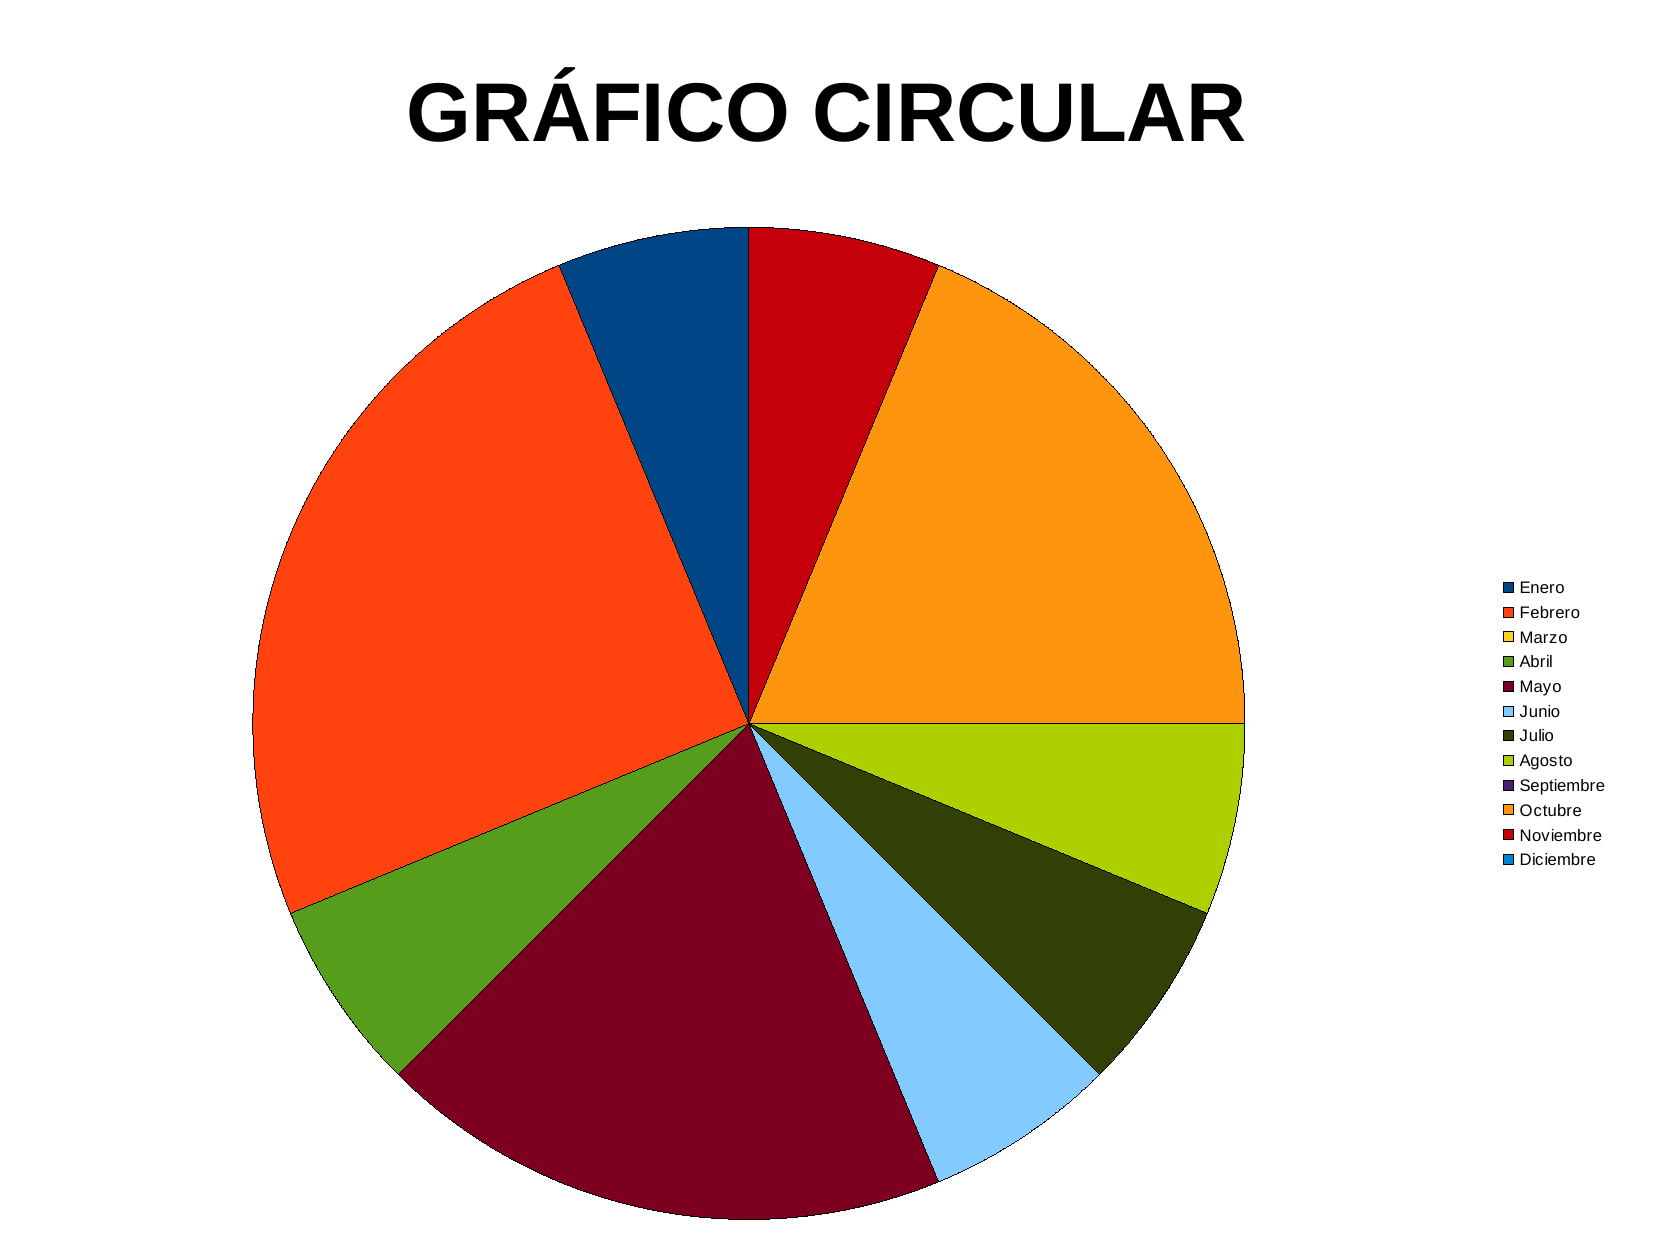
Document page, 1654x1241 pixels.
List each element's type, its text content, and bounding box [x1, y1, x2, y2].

text_box GRÁFICO CIRCULAR [147, 59, 1506, 237]
chart [0, 206, 1625, 1241]
